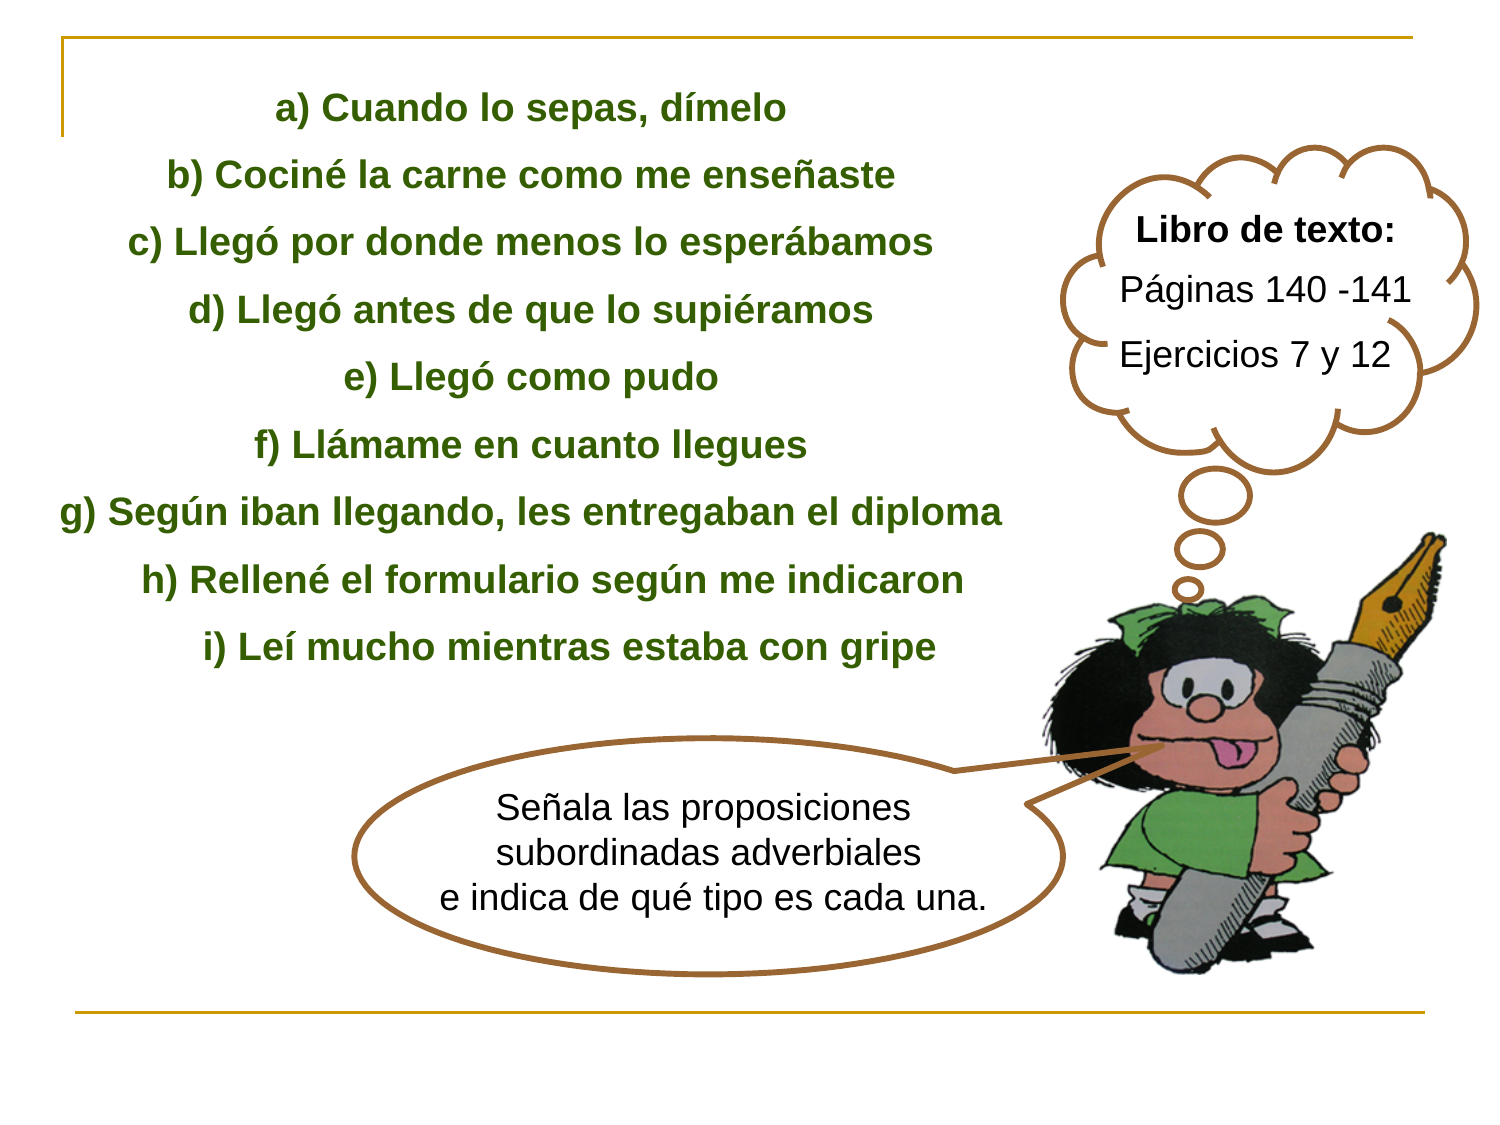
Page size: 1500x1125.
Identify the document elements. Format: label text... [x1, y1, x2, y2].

text_box Libro de texto: Páginas 140 -141 Ejercicios 7 y 12 [1062, 147, 1477, 473]
text_box Libro de texto: Páginas 140 -141 Ejercicios 7 y 12 [1181, 468, 1250, 523]
text_box Señala las proposiciones subordinadas adverbiales e indica de qué tipo es cada una. [354, 738, 1162, 975]
picture [1033, 531, 1447, 975]
text_box a) Cuando lo sepas, dímelo b) Cociné la carne como me enseñaste c) Llegó por donde menos lo esperábamos d) Llegó antes de que lo supiéramos e) Llegó como pudo f) Llámame en cuanto llegues g) Según iban llegando, les entregaban el diploma h) Rellené el formulario según me indicaron i) Leí mucho mientras estaba con gripe [29, 59, 1034, 676]
text_box Libro de texto: Páginas 140 -141 Ejercicios 7 y 12 [1176, 531, 1223, 568]
